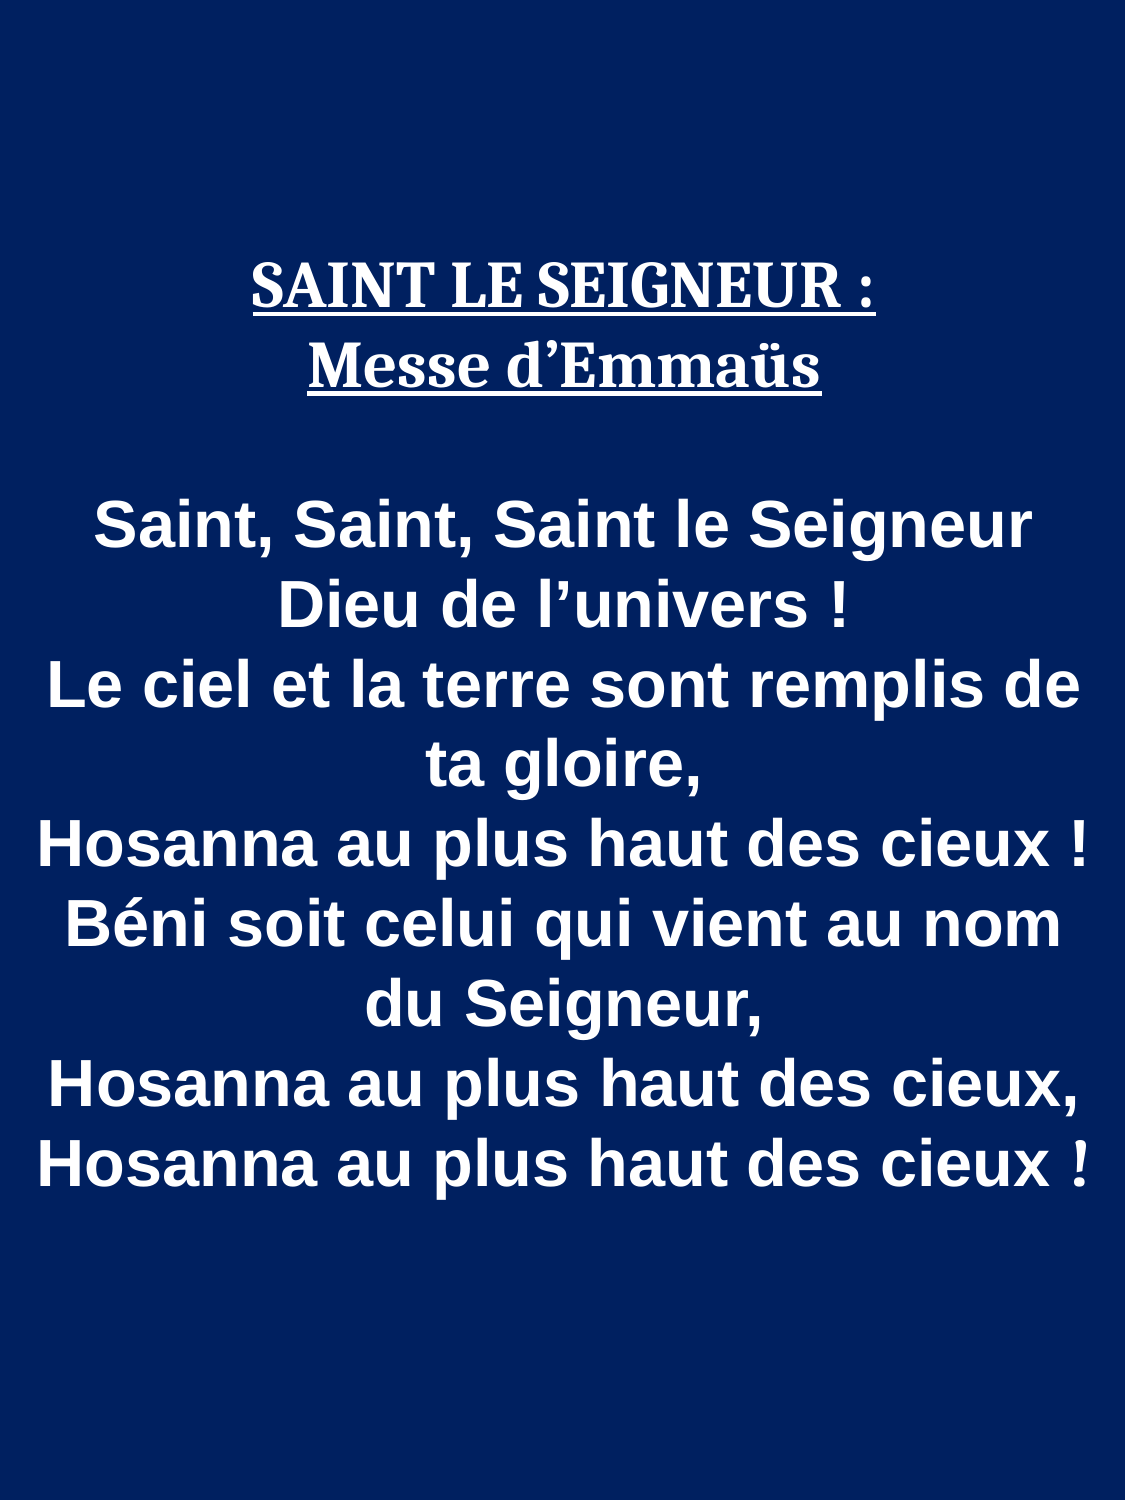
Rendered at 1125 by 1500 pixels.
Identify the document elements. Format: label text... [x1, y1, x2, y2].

text_box SAINT LE SEIGNEUR : Messe d’Emmaüs Saint, Saint, Saint le Seigneur Dieu de l’univers ! Le ciel et la terre sont remplis de ta gloire, Hosanna au plus haut des cieux ! Béni soit celui qui vient au nom du Seigneur, Hosanna au plus haut des cieux, Hosanna au plus haut des cieux ! [2, 53, 1125, 1388]
